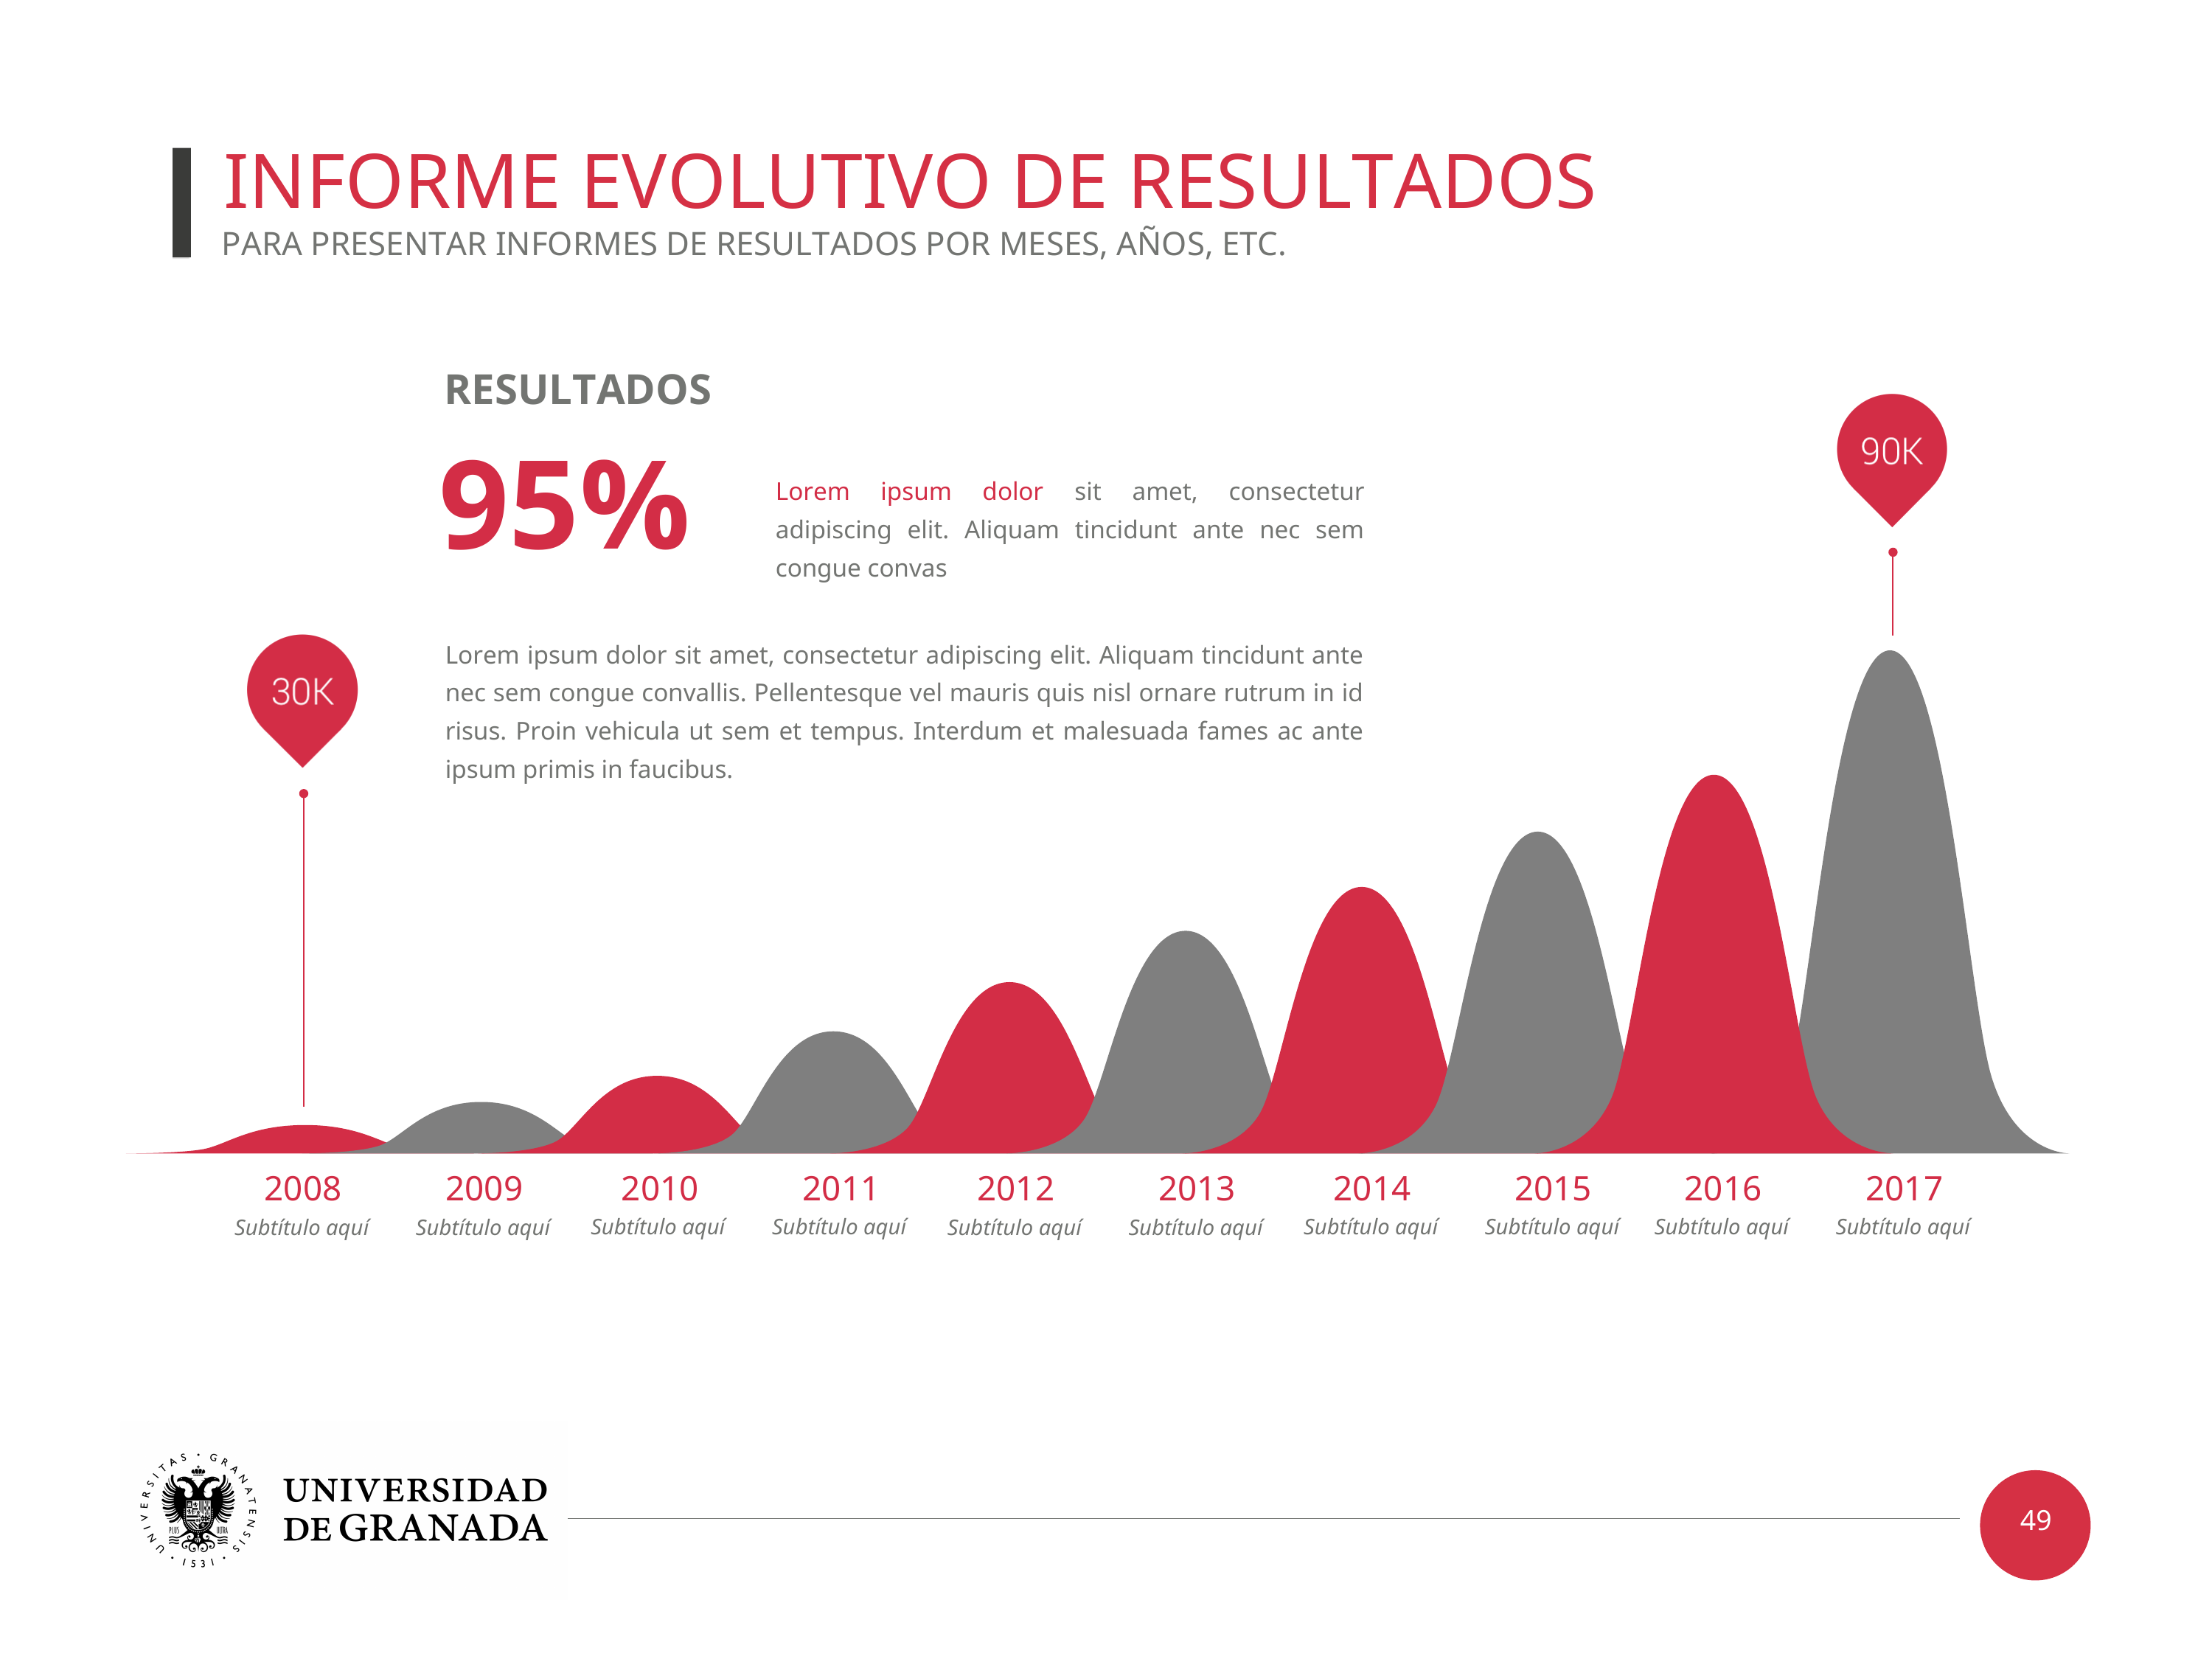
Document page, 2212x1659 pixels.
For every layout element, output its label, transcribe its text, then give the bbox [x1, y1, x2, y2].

text_box 2013 [1147, 1161, 1247, 1208]
text_box 2010 [611, 1161, 710, 1208]
text_box Subtítulo aquí [1293, 1208, 1450, 1245]
text_box 2012 [966, 1161, 1066, 1208]
picture [246, 634, 358, 768]
text_box 2009 [434, 1161, 535, 1208]
text_box 2008 [253, 1161, 353, 1208]
text_box Lorem ipsum dolor sit amet, consectetur adipiscing elit. Aliquam tincidunt ante nec sem congue convas [765, 461, 1377, 588]
text_box [173, 147, 191, 257]
picture [120, 1421, 568, 1600]
text_box [125, 650, 2070, 1154]
text_box 2017 [1854, 1161, 1955, 1208]
text_box PARA PRESENTAR INFORMES DE RESULTADOS POR MESES, AÑOS, ETC. [210, 218, 2061, 268]
text_box Subtítulo aquí [936, 1208, 1093, 1246]
text_box Subtítulo aquí [1474, 1208, 1631, 1245]
picture [1836, 393, 1948, 528]
text_box Subtítulo aquí [580, 1208, 737, 1245]
text_box RESULTADOS [434, 357, 723, 419]
text_box Subtítulo aquí [1644, 1208, 1801, 1245]
text_box 95% [428, 420, 819, 580]
text_box 2011 [791, 1161, 891, 1208]
text_box 2016 [1673, 1161, 1773, 1208]
text_box Subtítulo aquí [405, 1208, 562, 1246]
text_box Subtítulo aquí [1824, 1208, 1981, 1245]
text_box Subtítulo aquí [223, 1208, 380, 1246]
text_box Subtítulo aquí [1117, 1208, 1274, 1246]
text_box INFORME EVOLUTIVO DE RESULTADOS [212, 127, 2063, 229]
text_box 2014 [1322, 1161, 1422, 1208]
text_box Subtítulo aquí [761, 1208, 918, 1245]
text_box Lorem ipsum dolor sit amet, consectetur adipiscing elit. Aliquam tincidunt ante nec sem congue convallis. Pellentesque vel mauris quis nisl ornare rutrum in id risus. Proin vehicula ut sem et tempus. Interdum et malesuada fames ac ante ipsum primis in faucibus. [434, 625, 1377, 789]
text_box 2015 [1503, 1161, 1604, 1208]
